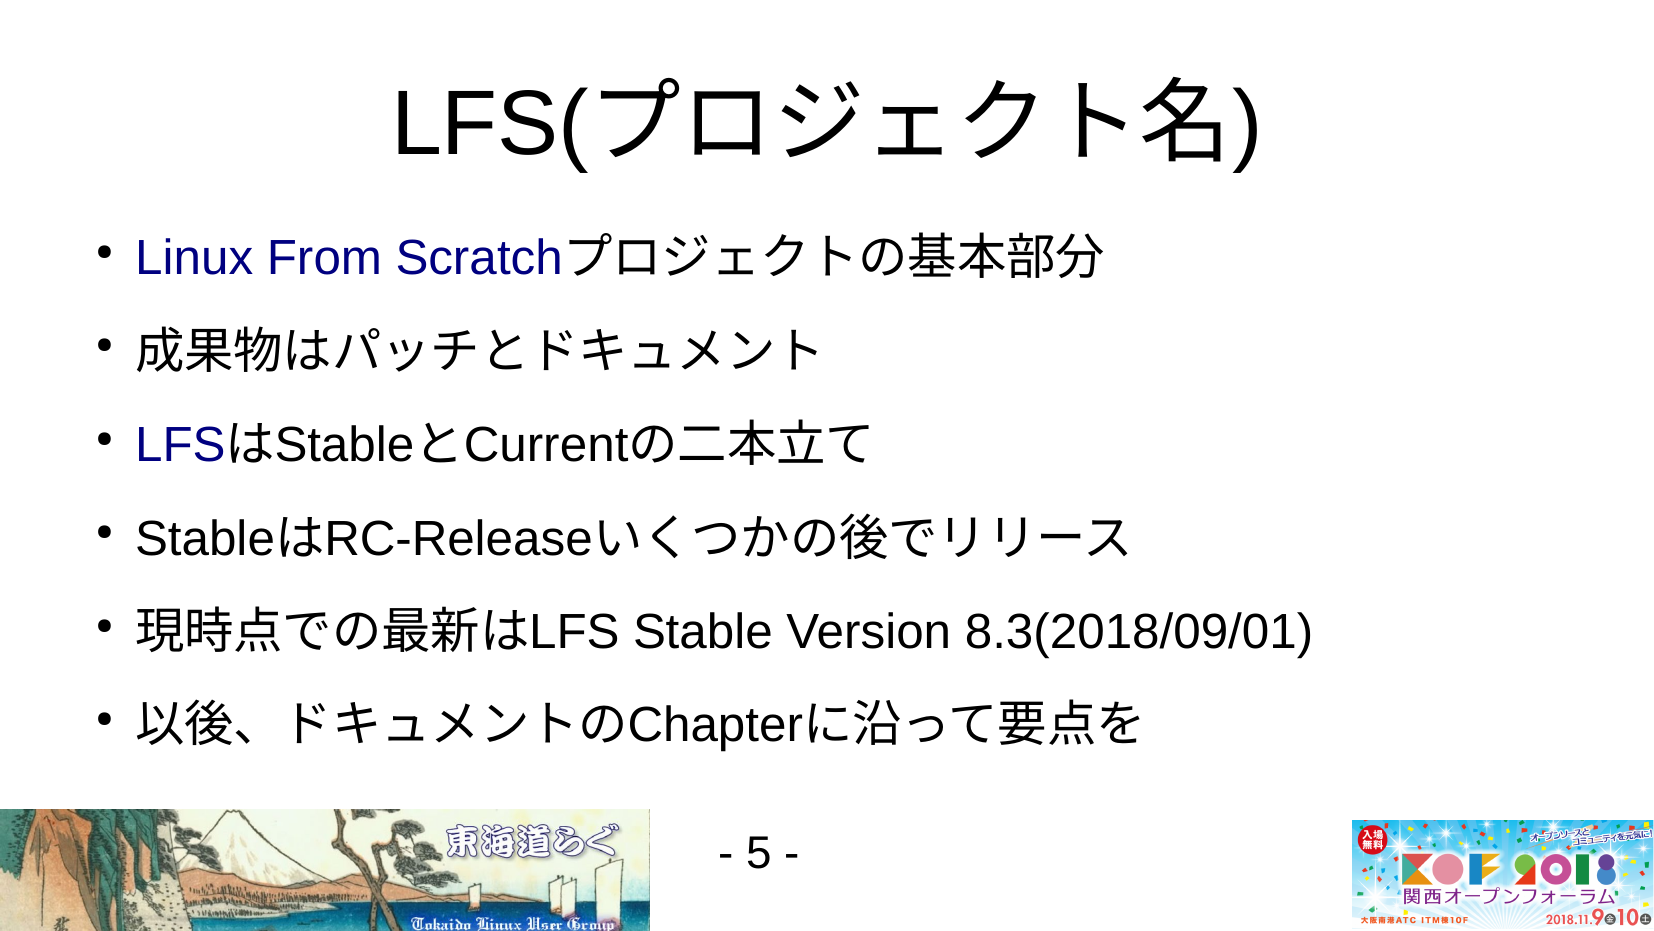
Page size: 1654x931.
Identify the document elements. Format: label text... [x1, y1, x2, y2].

picture [1352, 820, 1654, 930]
title LFS(プロジェクト名) [82, 37, 1571, 193]
text_box - <番号> - [733, 819, 968, 898]
list Linux From Scratchプロジェクトの基本部分 成果物はパッチとドキュメント LFSはStableとCurrentの二本立て StableはRC-Releaseいくつかの後でリリース 現時点での最新はLFS Stable Version 8.3(2018/09/01) 以後、ドキュメントのChapterに沿って要点を [82, 217, 1571, 758]
picture [0, 809, 650, 931]
